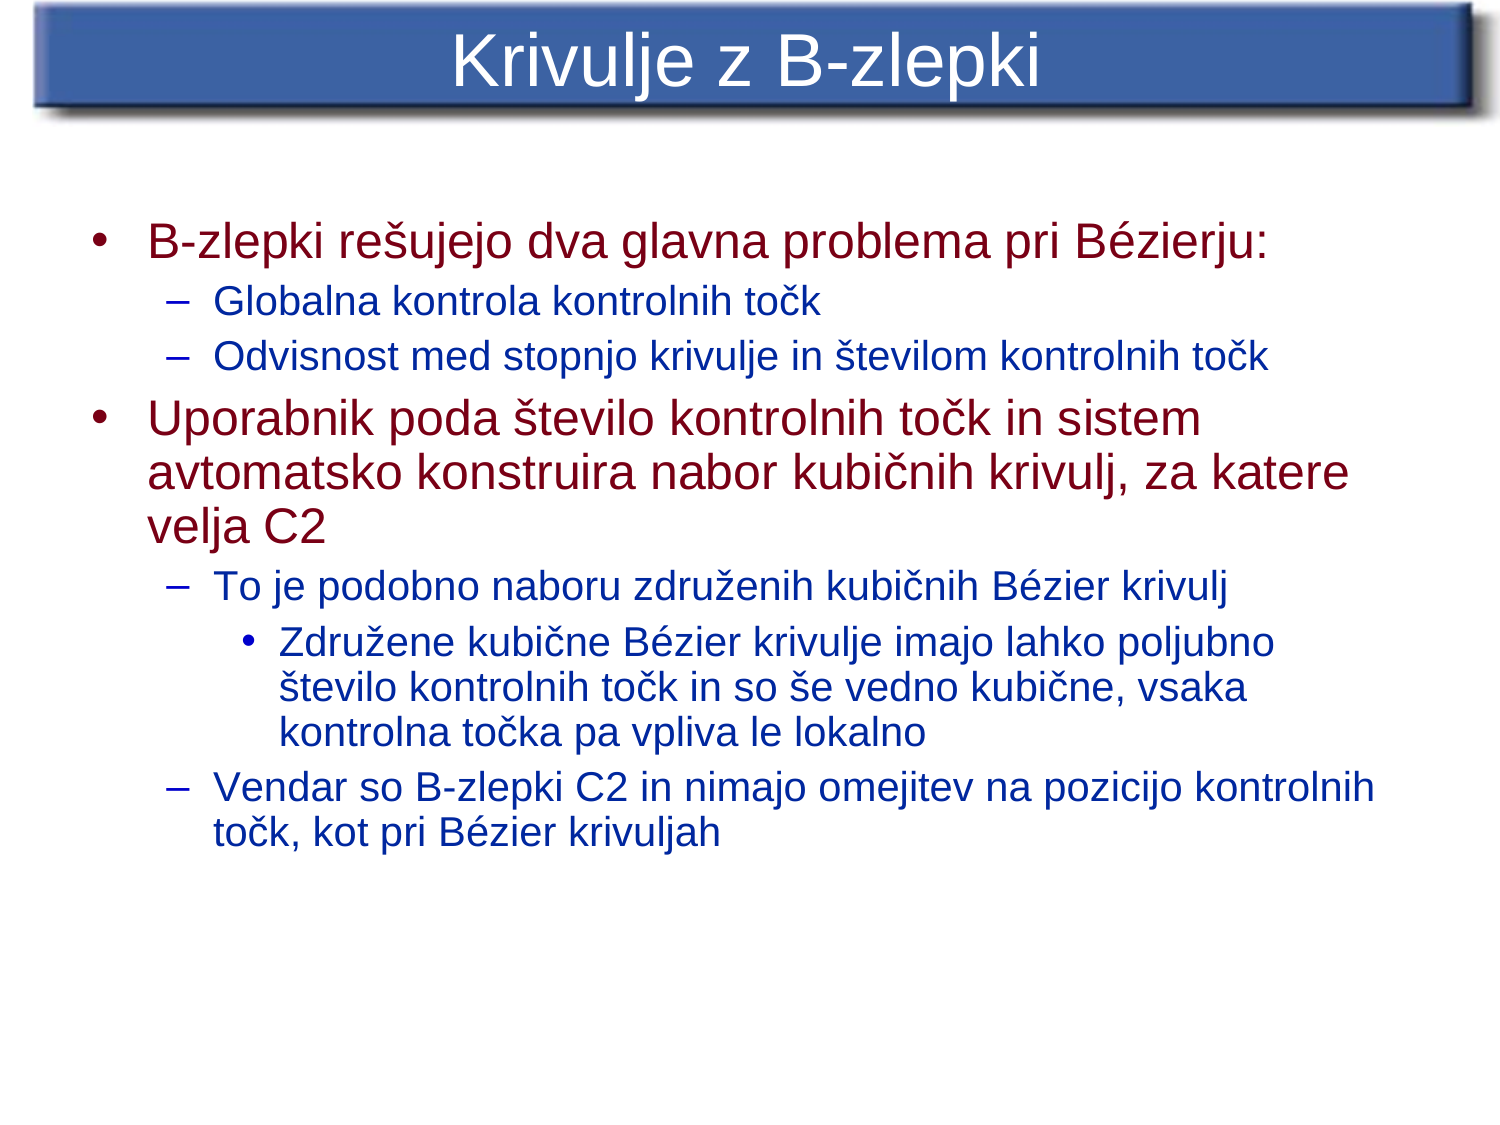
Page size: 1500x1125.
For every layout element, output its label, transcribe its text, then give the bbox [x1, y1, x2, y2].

title Krivulje z B-zlepki [0, 0, 1493, 114]
list B-zlepki rešujejo dva glavna problema pri Bézierju: Globalna kontrola kontrolnih točk Odvisnost med stopnjo krivulje in številom kontrolnih točk Uporabnik poda število kontrolnih točk in sistem avtomatsko konstruira nabor kubičnih krivulj, za katere velja C2 To je podobno naboru združenih kubičnih Bézier krivulj Združene kubične Bézier krivulje imajo lahko poljubno število kontrolnih točk in so še vedno kubične, vsaka kontrolna točka pa vpliva le lokalno Vendar so B-zlepki C2 in nimajo omejitev na pozicijo kontrolnih točk, kot pri Bézier krivuljah [76, 207, 1400, 1085]
picture [32, 0, 1500, 127]
